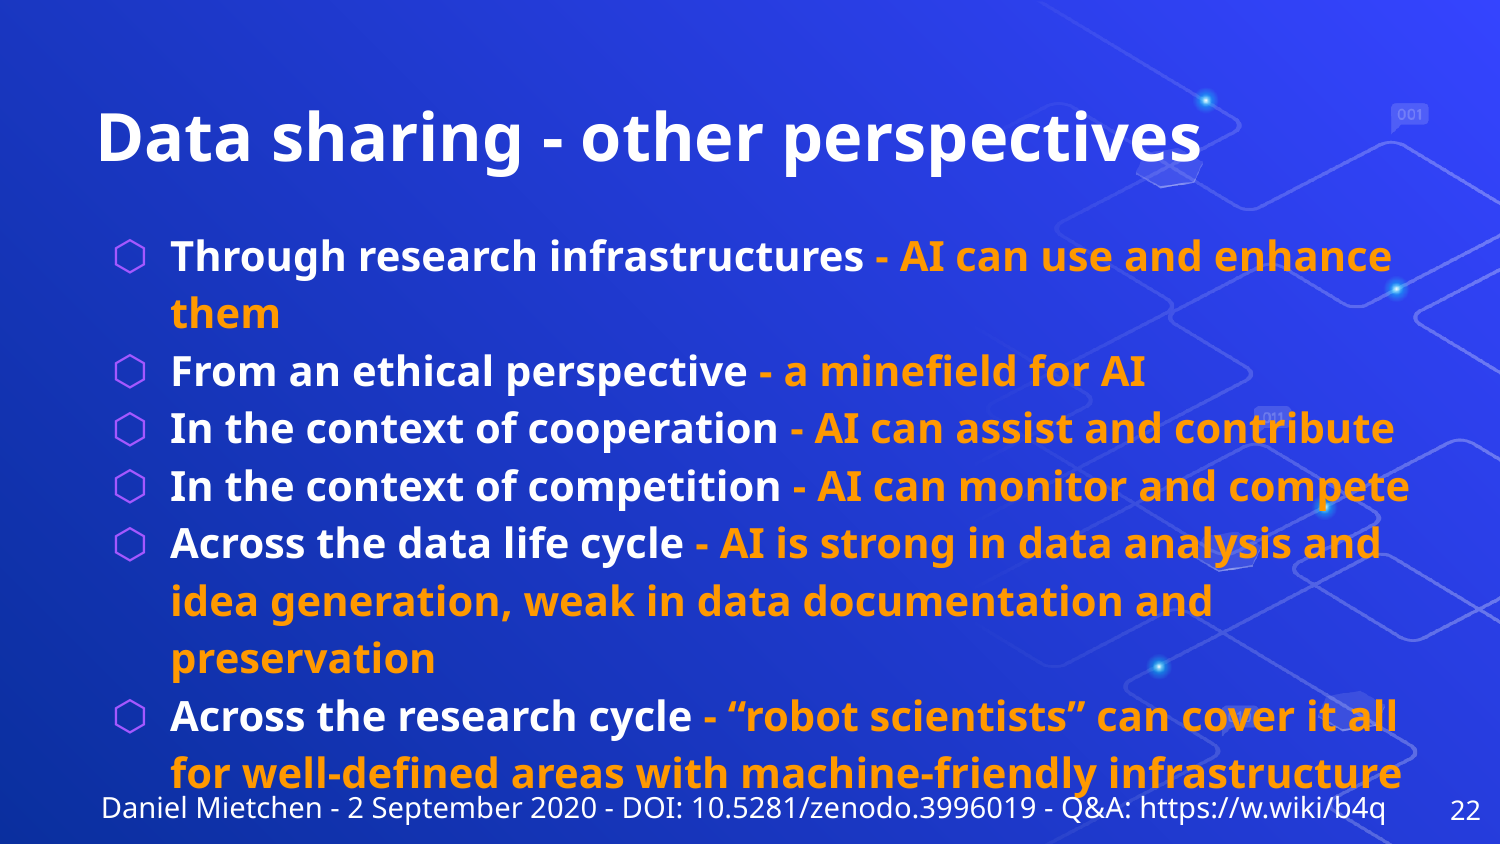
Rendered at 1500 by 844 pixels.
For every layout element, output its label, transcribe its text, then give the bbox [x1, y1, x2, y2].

title Data sharing - other perspectives [95, 33, 1281, 175]
picture [375, 769, 384, 774]
list Through research infrastructures - AI can use and enhance them From an ethical perspective - a minefield for AI In the context of cooperation - AI can assist and contribute In the context of competition - AI can monitor and compete Across the data life cycle - AI is strong in data analysis and idea generation, weak in data documentation and preservation Across the research cycle - “robot scientists” can cover it all for well-defined areas with machine-friendly infrastructure [95, 221, 1451, 740]
slide_number 1 [1391, 779, 1482, 844]
picture [1385, 769, 1394, 774]
text_box Daniel Mietchen - 2 September 2020 - DOI: 10.5281/zenodo.3996019 - Q&A: https://w.wiki/b4q [18, 774, 1471, 832]
picture [989, 769, 998, 774]
picture [456, 769, 465, 774]
picture [903, 769, 912, 774]
picture [562, 769, 571, 774]
picture [0, 0, 1500, 844]
picture [285, 769, 294, 774]
